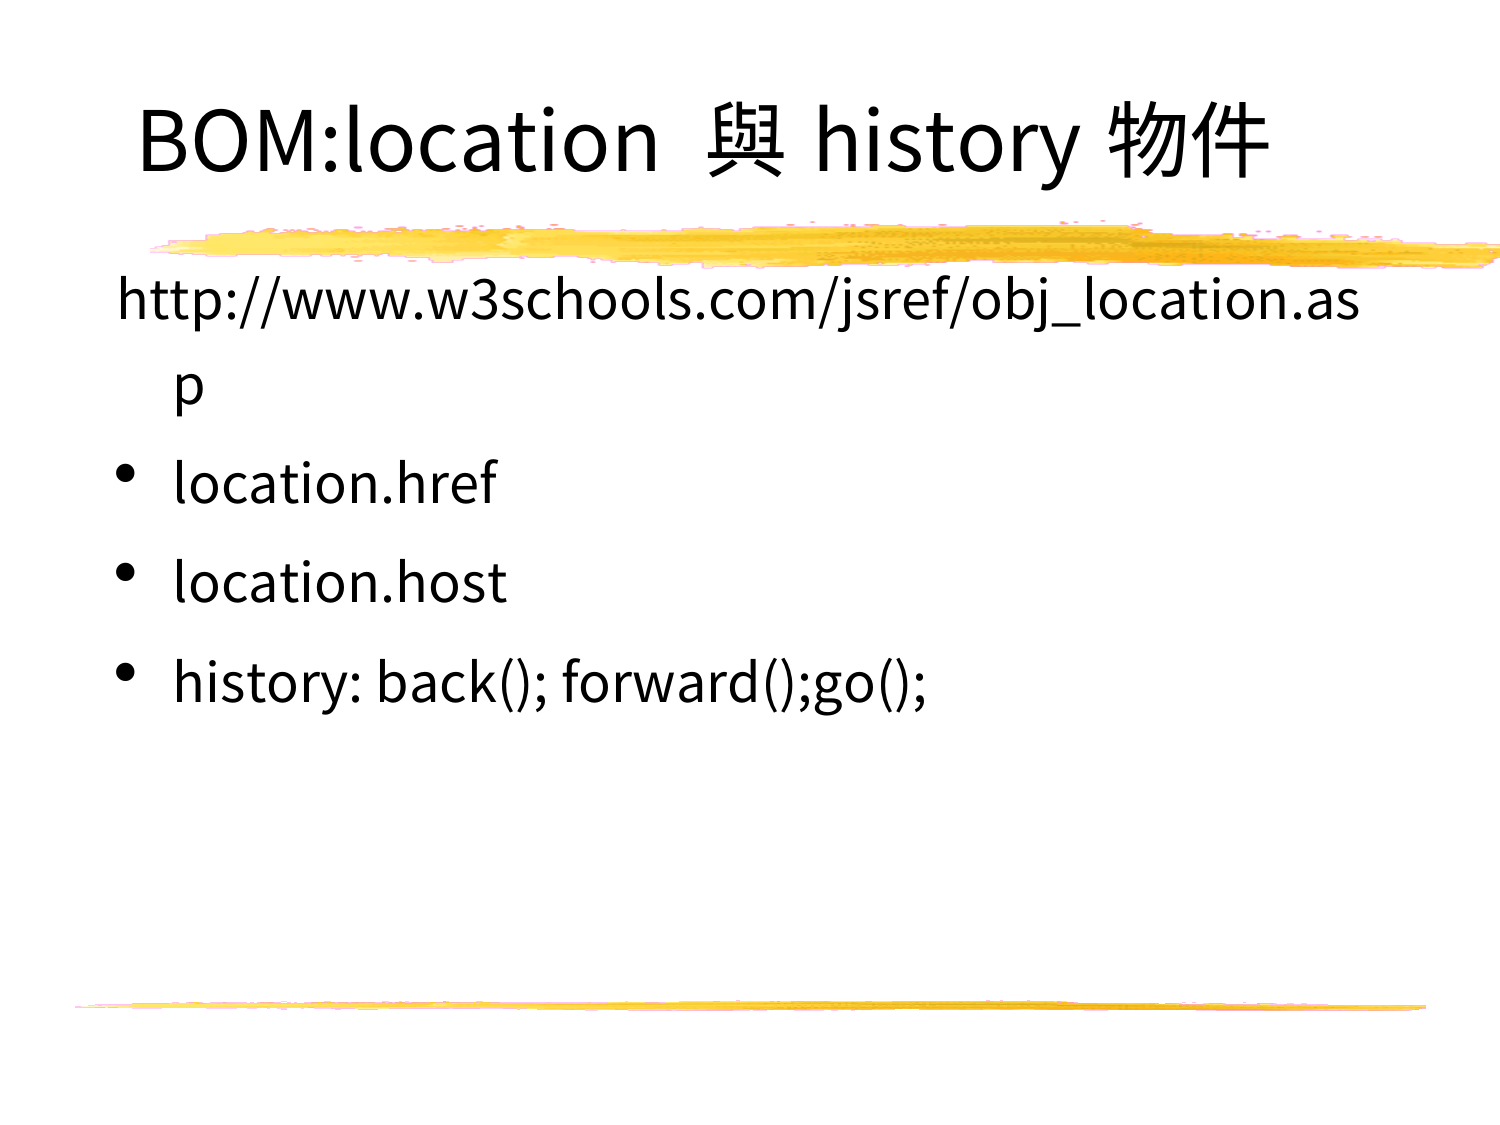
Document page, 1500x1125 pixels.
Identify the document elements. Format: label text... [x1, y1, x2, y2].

picture [150, 215, 1500, 279]
title BOM:location 與history物件 [66, 35, 1342, 225]
list http://www.w3schools.com/jsref/obj_location.asp location.href location.host history: back(); forward();go(); [116, 250, 1392, 1114]
picture [1392, 999, 1426, 1013]
picture [75, 999, 116, 1013]
